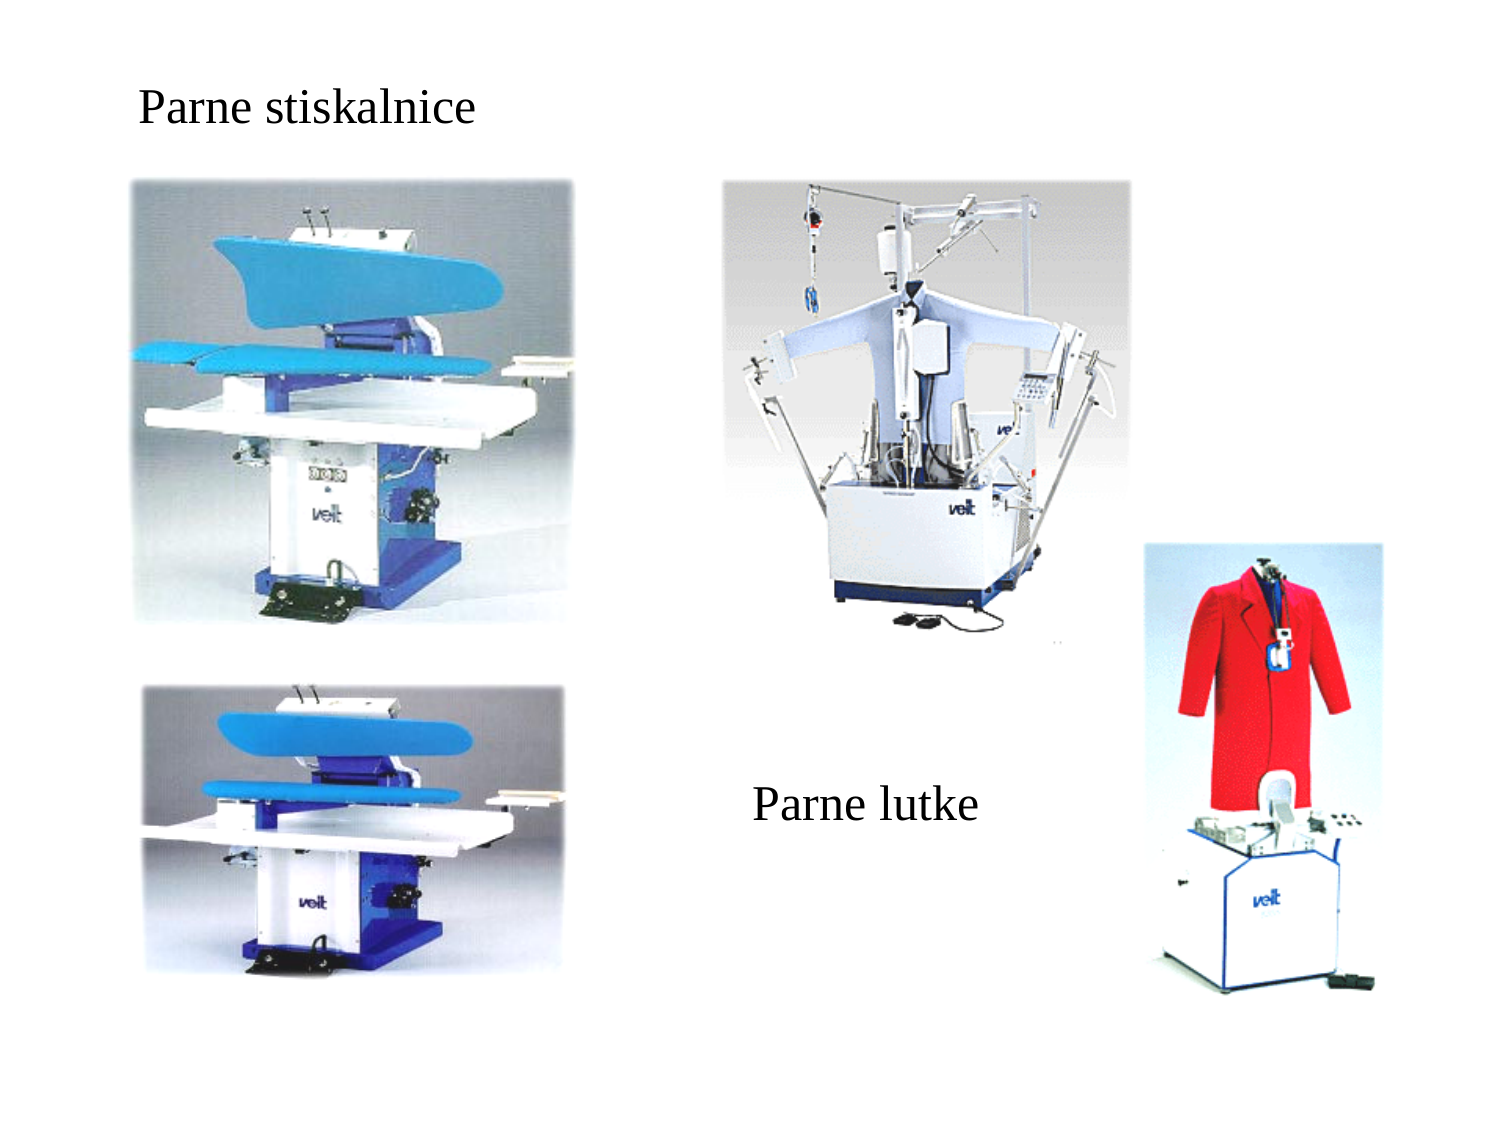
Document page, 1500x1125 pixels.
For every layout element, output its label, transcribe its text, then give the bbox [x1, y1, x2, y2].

text_box Parne lutke [738, 763, 1129, 839]
picture [714, 172, 1389, 1008]
text_box Parne stiskalnice [123, 66, 656, 142]
picture [123, 172, 584, 631]
picture [135, 680, 572, 981]
